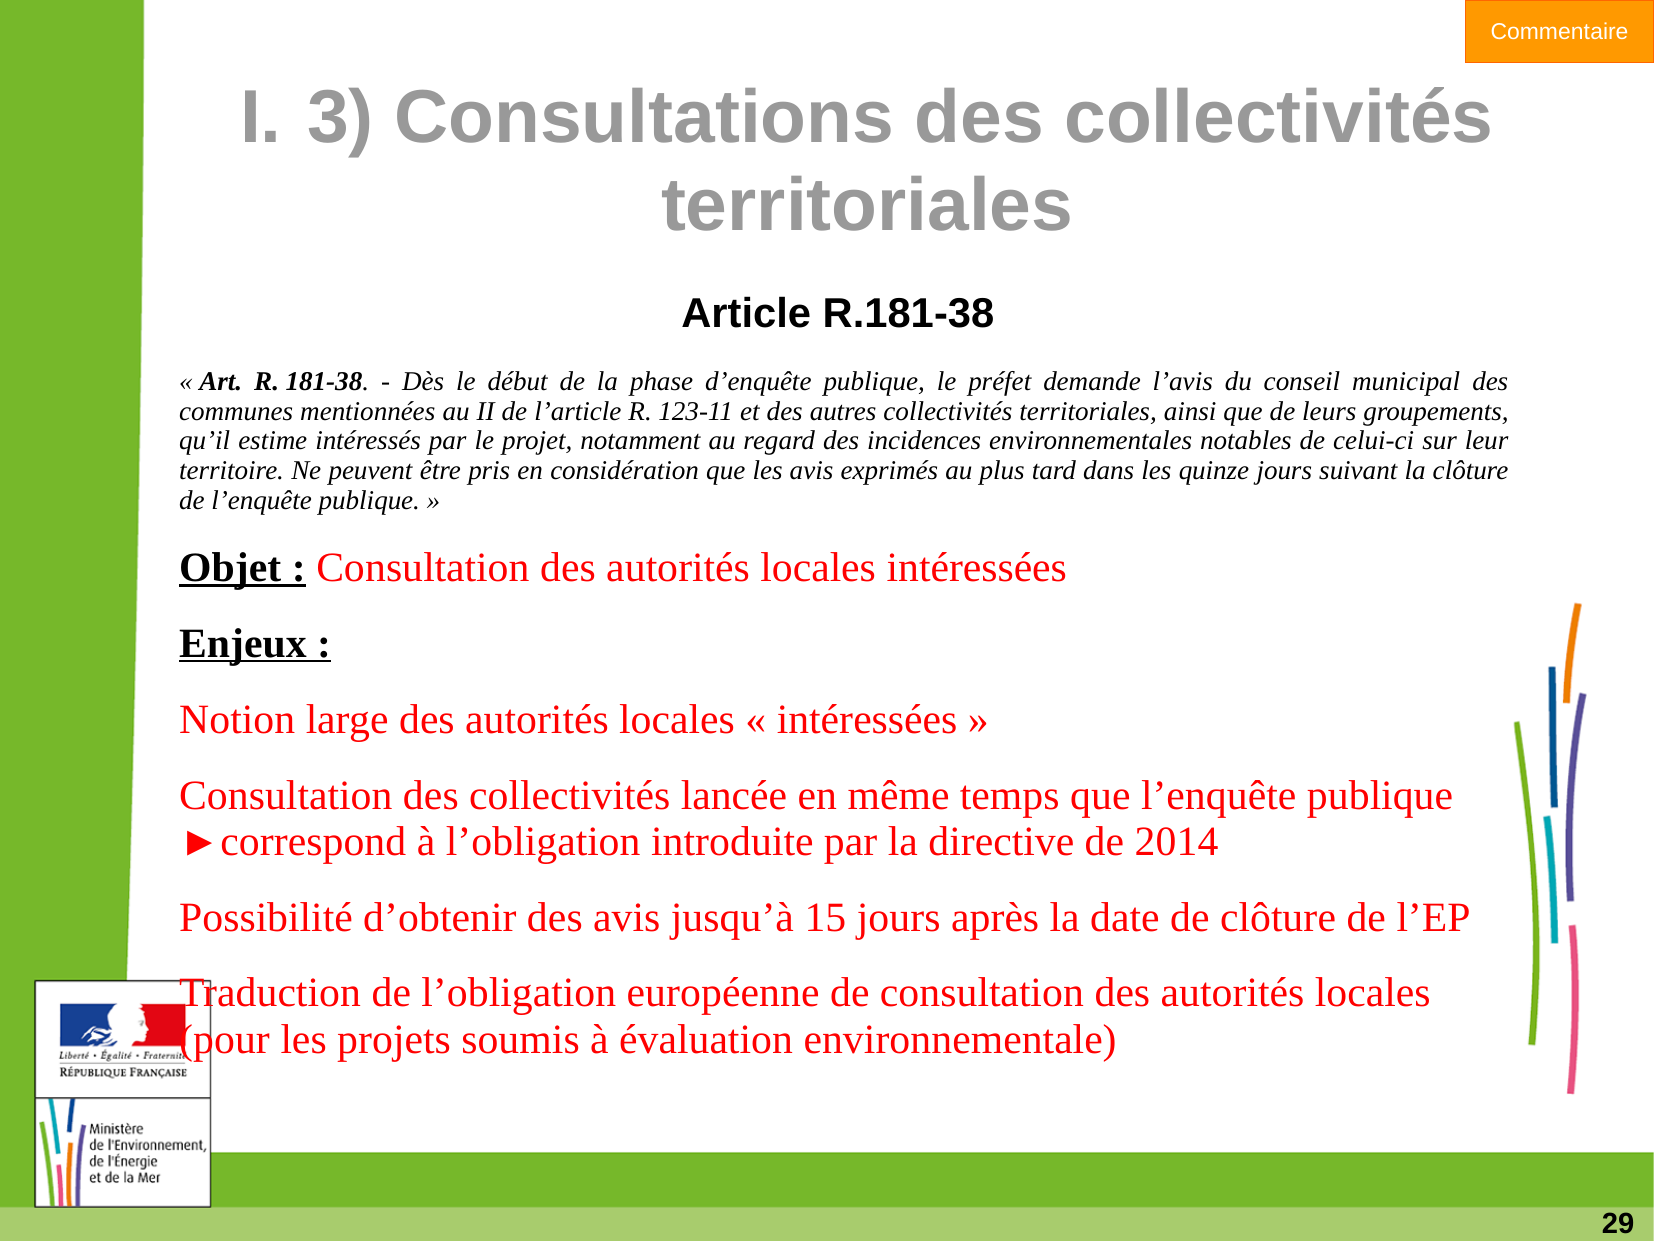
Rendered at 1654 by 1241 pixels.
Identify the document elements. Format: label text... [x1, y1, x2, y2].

text_box Commentaire [1465, 0, 1654, 63]
picture [0, 0, 1654, 1241]
list Article R.181-38 « Art. R. 181-38. - Dès le début de la phase d’enquête publique, le préfet demande l’avis du conseil municipal des communes mentionnées au II de l’article R. 123-11 et des autres collectivités territoriales, ainsi que de leurs groupements, qu’il estime intéressés par le projet, notamment au regard des incidences environnementales notables de celui-ci sur leur territoire. Ne peuvent être pris en considération que les avis exprimés au plus tard dans les quinze jours suivant la clôture de l’enquête publique. » Objet : Consultation des autorités locales intéressées Enjeux : Notion large des autorités locales « intéressées » Consultation des collectivités lancée en même temps que l’enquête publique ►correspond à l’obligation introduite par la directive de 2014 Possibilité d’obtenir des avis jusqu’à 15 jours après la date de clôture de l’EP Traduction de l’obligation européenne de consultation des autorités locales (pour les projets soumis à évaluation environnementale) [179, 290, 1509, 1075]
title I. 3) Consultations des collectivités territoriales [123, 49, 1612, 257]
